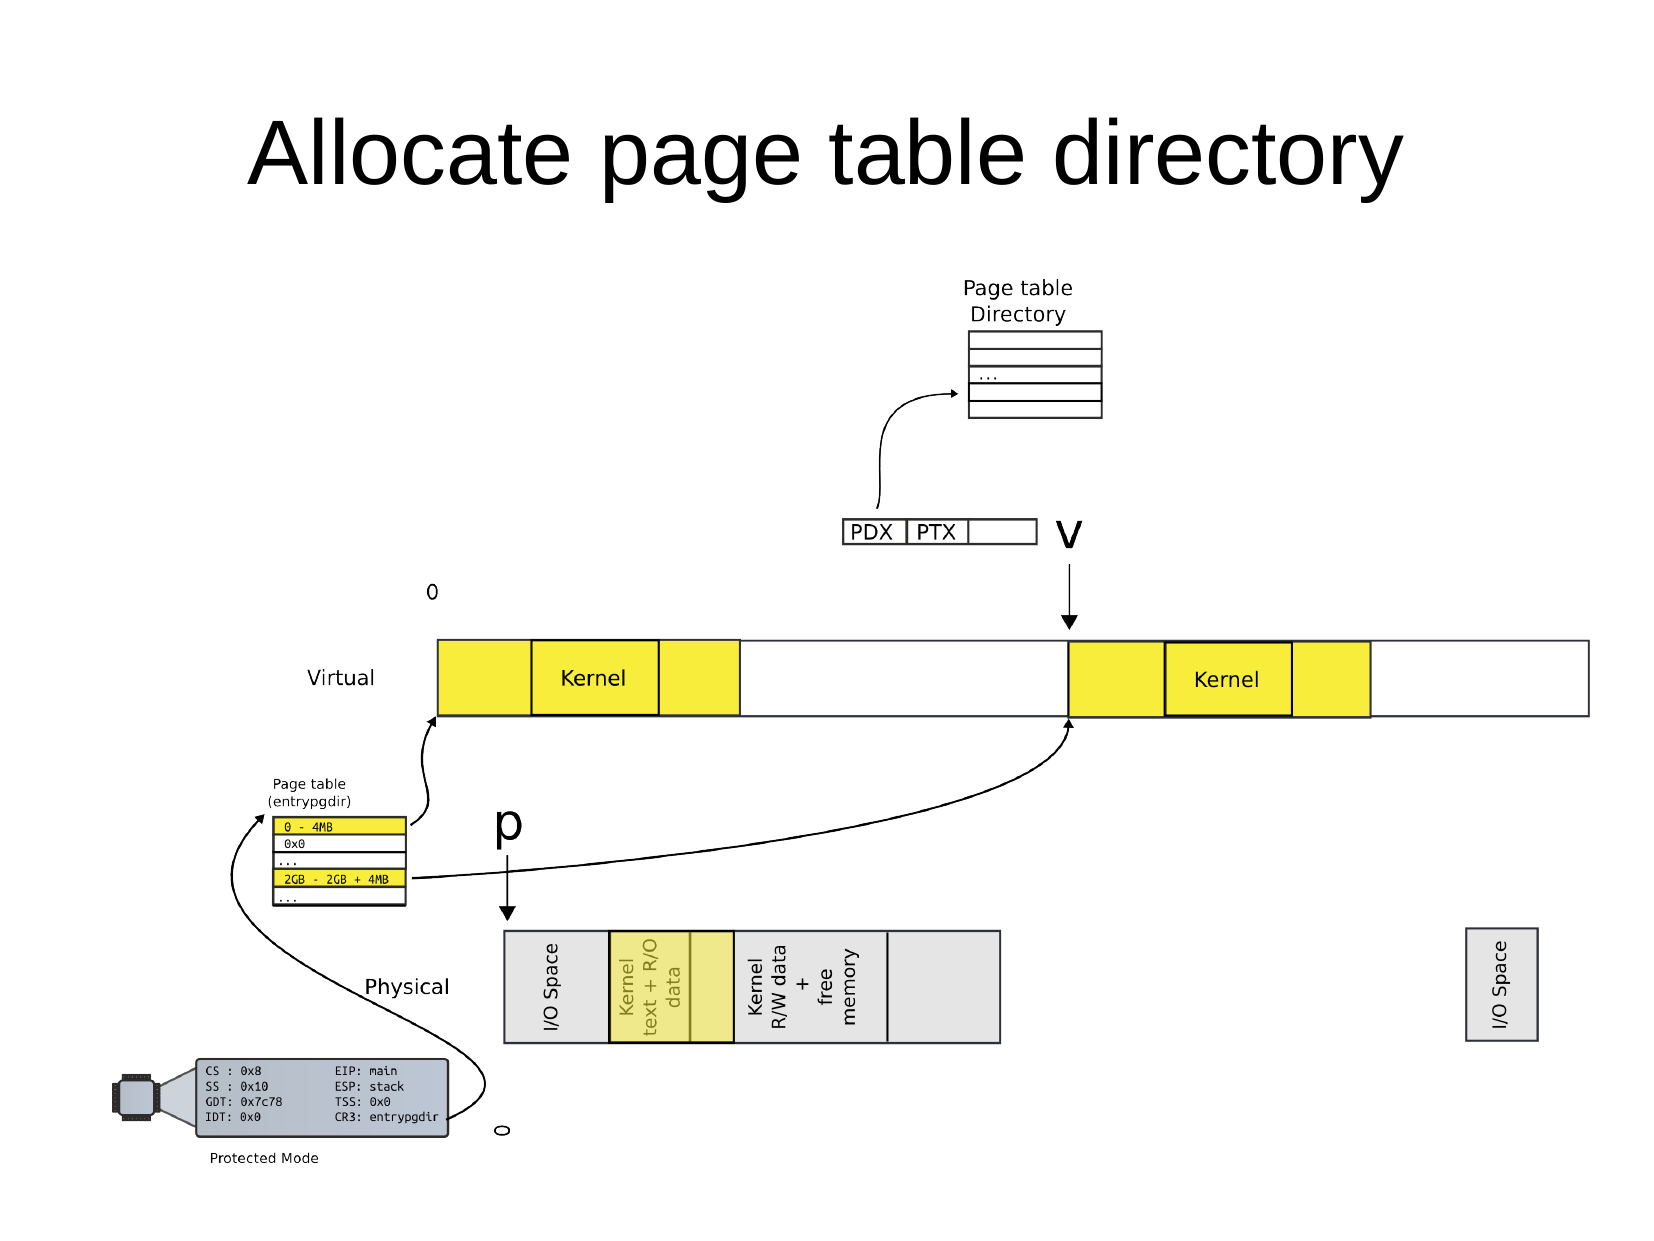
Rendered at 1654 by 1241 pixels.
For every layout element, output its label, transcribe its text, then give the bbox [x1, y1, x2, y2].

picture [112, 279, 1590, 1163]
title Allocate page table directory [82, 49, 1571, 257]
